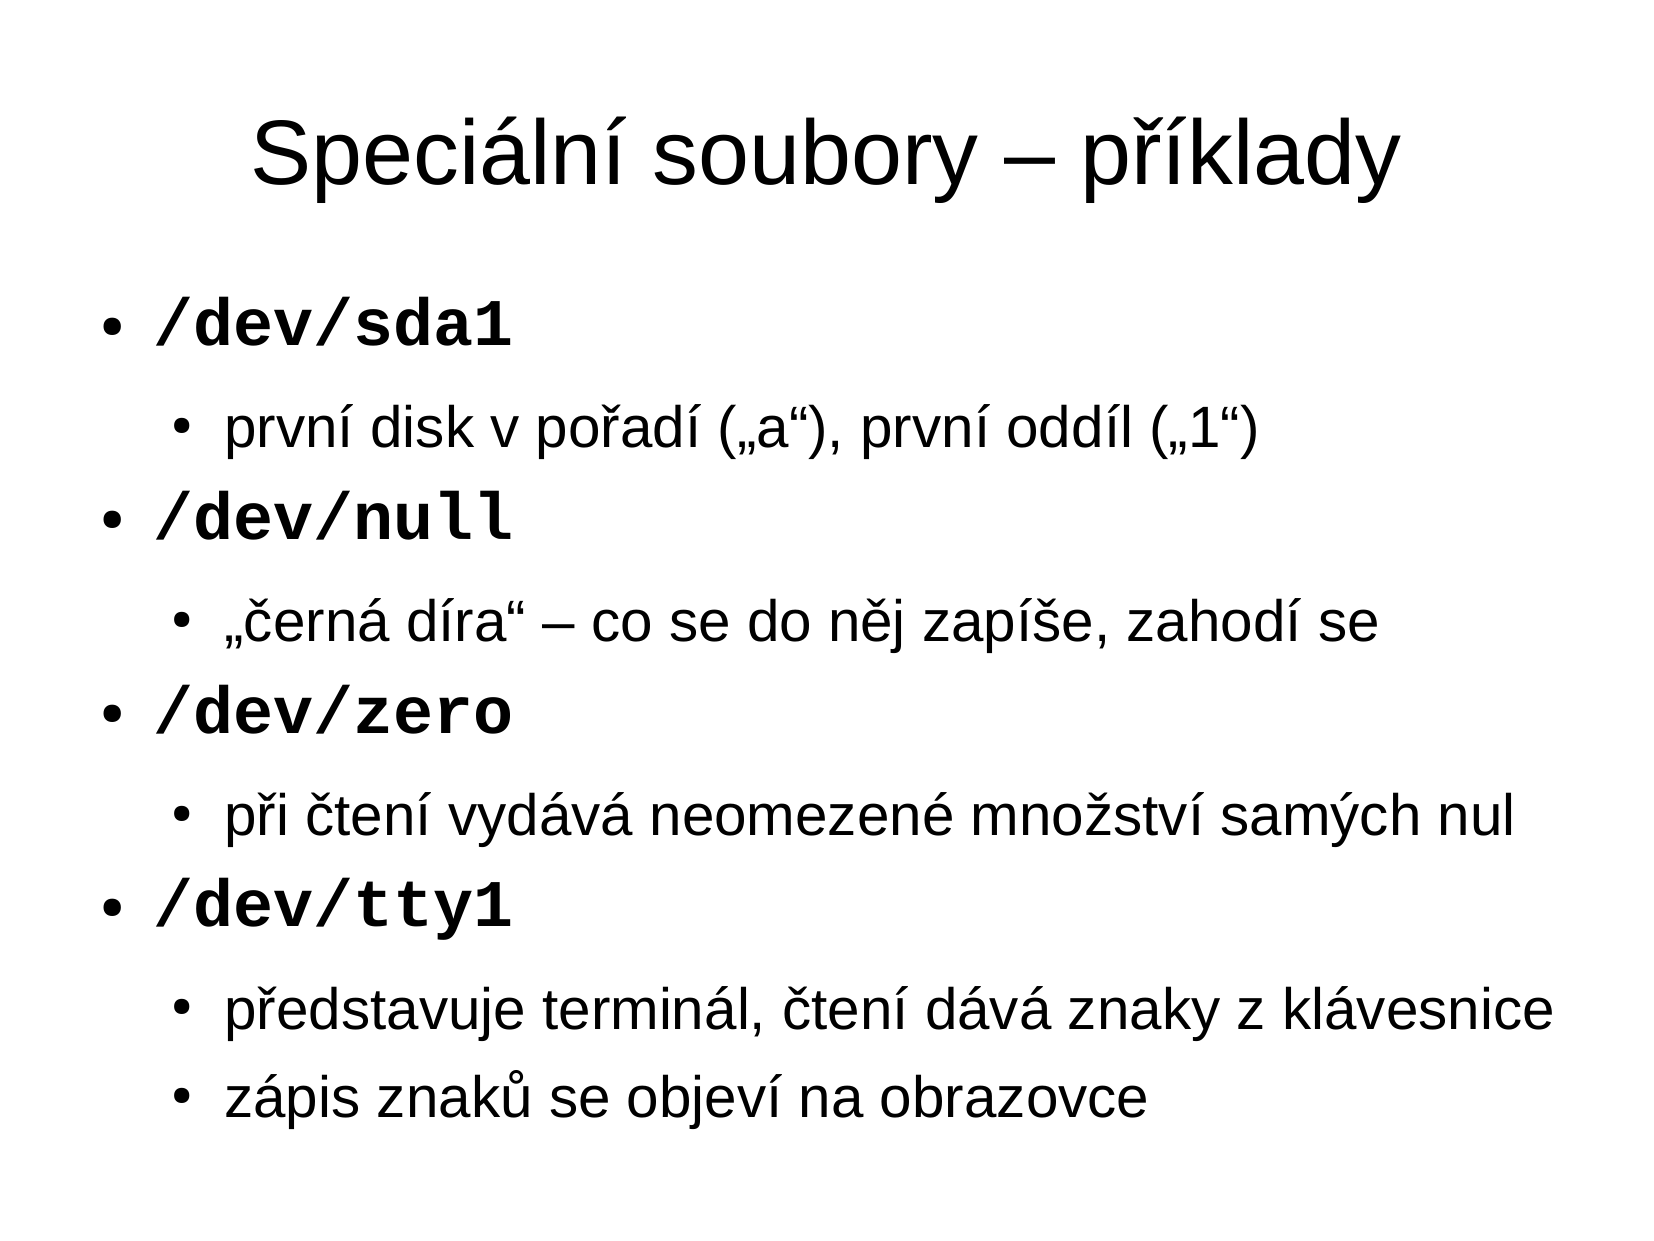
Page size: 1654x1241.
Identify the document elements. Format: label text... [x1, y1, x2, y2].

title Speciální soubory – příklady [82, 56, 1571, 250]
list /dev/sda1 první disk v pořadí („a“), první oddíl („1“) /dev/null „černá díra“ – co se do něj zapíše, zahodí se /dev/zero při čtení vydává neomezené množství samých nul /dev/tty1 představuje terminál, čtení dává znaky z klávesnice zápis znaků se objeví na obrazovce [82, 290, 1571, 1129]
